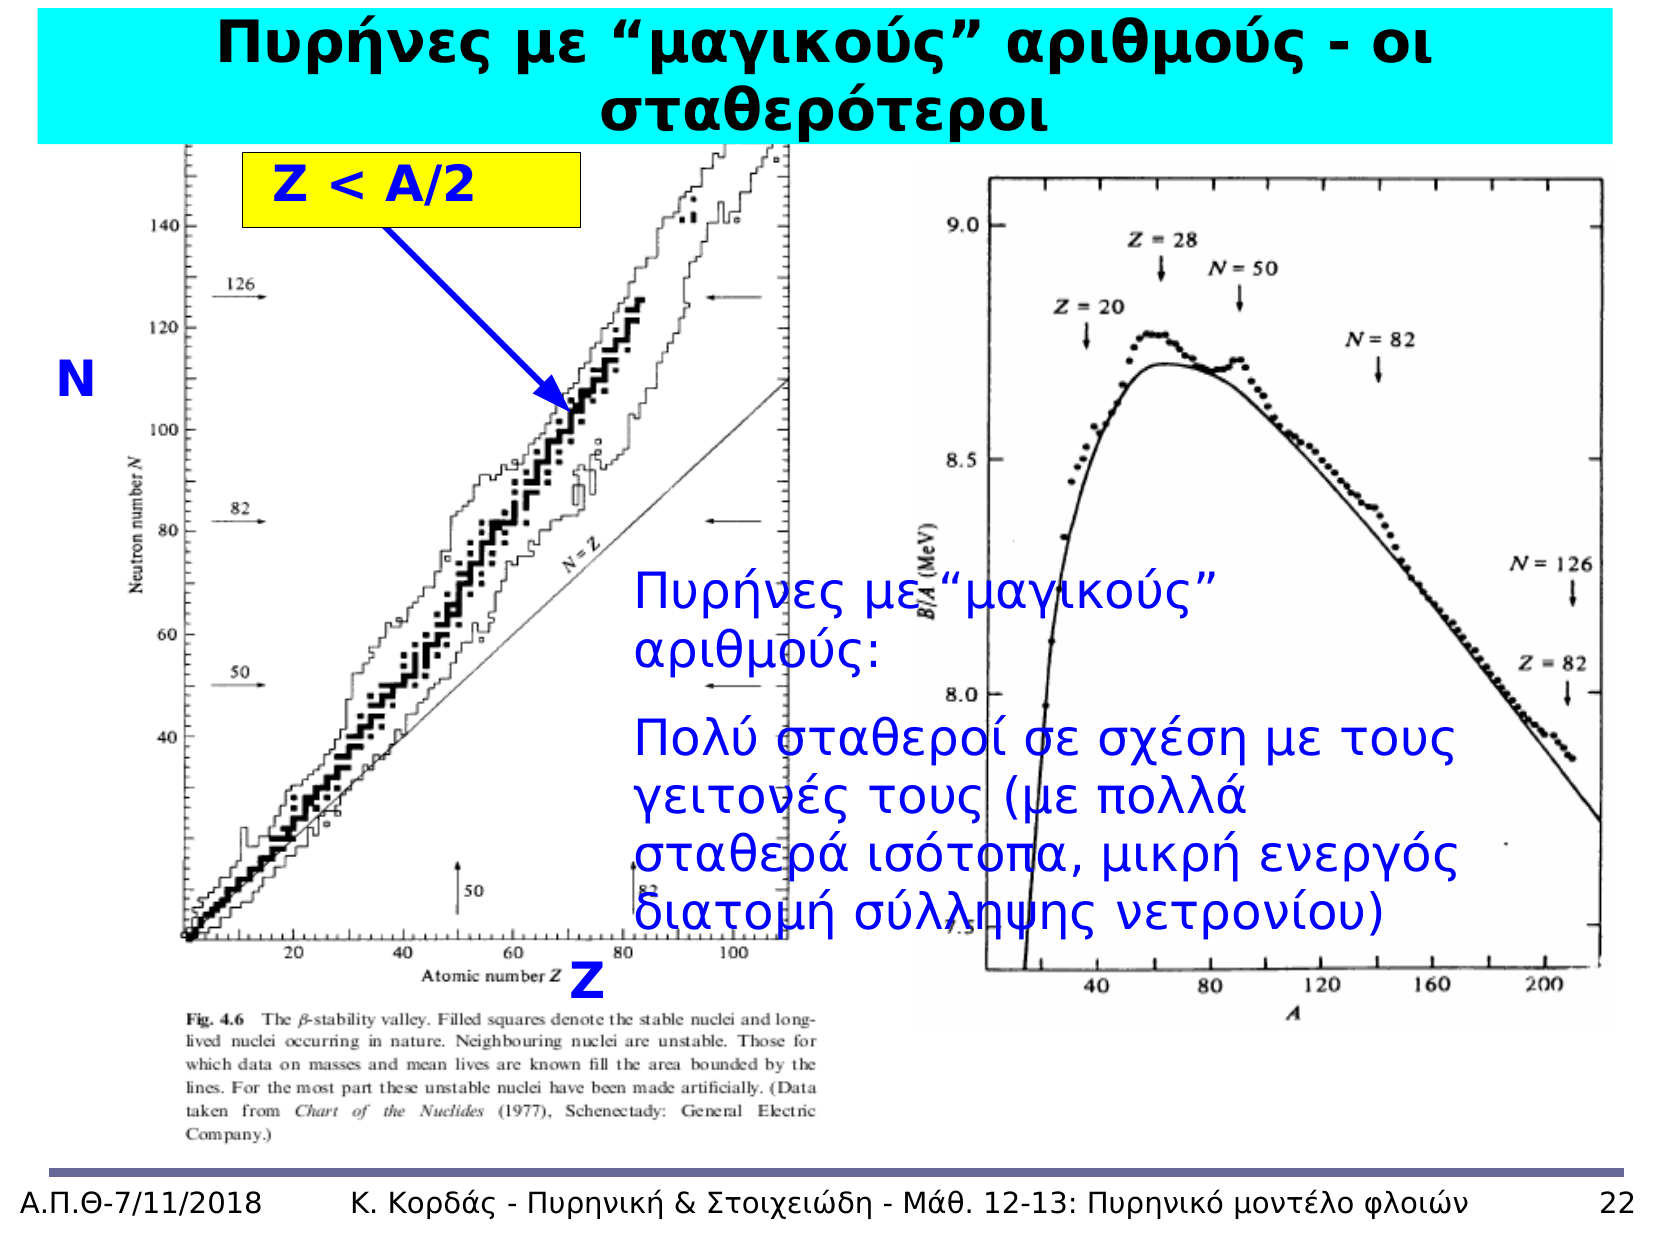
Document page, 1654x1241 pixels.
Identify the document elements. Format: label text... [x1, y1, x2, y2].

text_box Πυρήνες με “μαγικούς” αριθμούς: Πολύ σταθεροί σε σχέση με τους γειτονές τους (με πολλά σταθερά ισότοπα, μικρή ενεργός διατομή σύλληψης νετρονίου) [562, 562, 1463, 944]
picture [121, 145, 848, 1145]
picture [914, 149, 1613, 1029]
text_box [242, 152, 581, 228]
text_box Ζ [498, 952, 627, 1011]
text_box Ζ < Α/2 [220, 154, 515, 214]
title Πυρήνες με “μαγικούς” αριθμούς - οι σταθερότεροι [37, 8, 1613, 145]
text_box Ν [0, 349, 113, 409]
